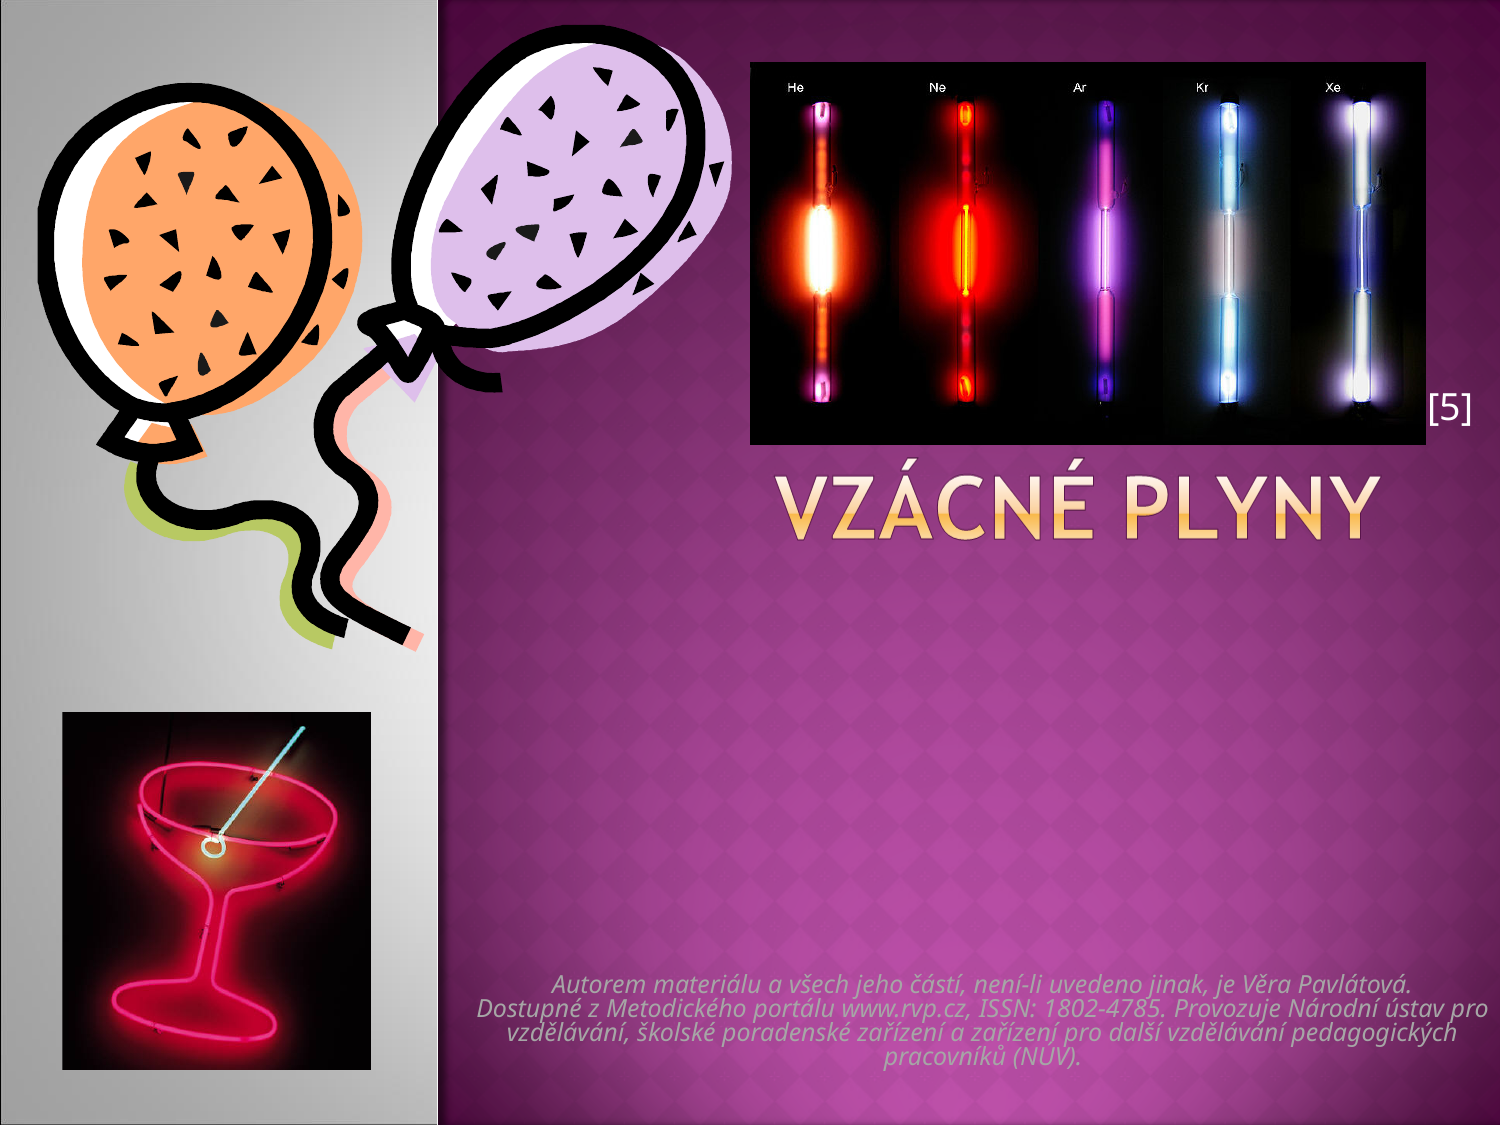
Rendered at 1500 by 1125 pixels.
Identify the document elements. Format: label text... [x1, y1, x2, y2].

text_box [738, 86, 1436, 560]
text_box [5] [1412, 374, 1500, 436]
text_box [1426, 86, 1436, 374]
picture [0, 0, 1500, 1125]
text_box Autorem materiálu a všech jeho částí, není-li uvedeno jinak, je Věra Pavlátová. Dostupné z Metodického portálu www.rvp.cz, ISSN: 1802-4785. Provozuje Národní ústav pro vzdělávání, školské poradenské zařízení a zařízení pro další vzdělávání pedagogických pracovníků (NÚV). [466, 974, 1500, 1117]
